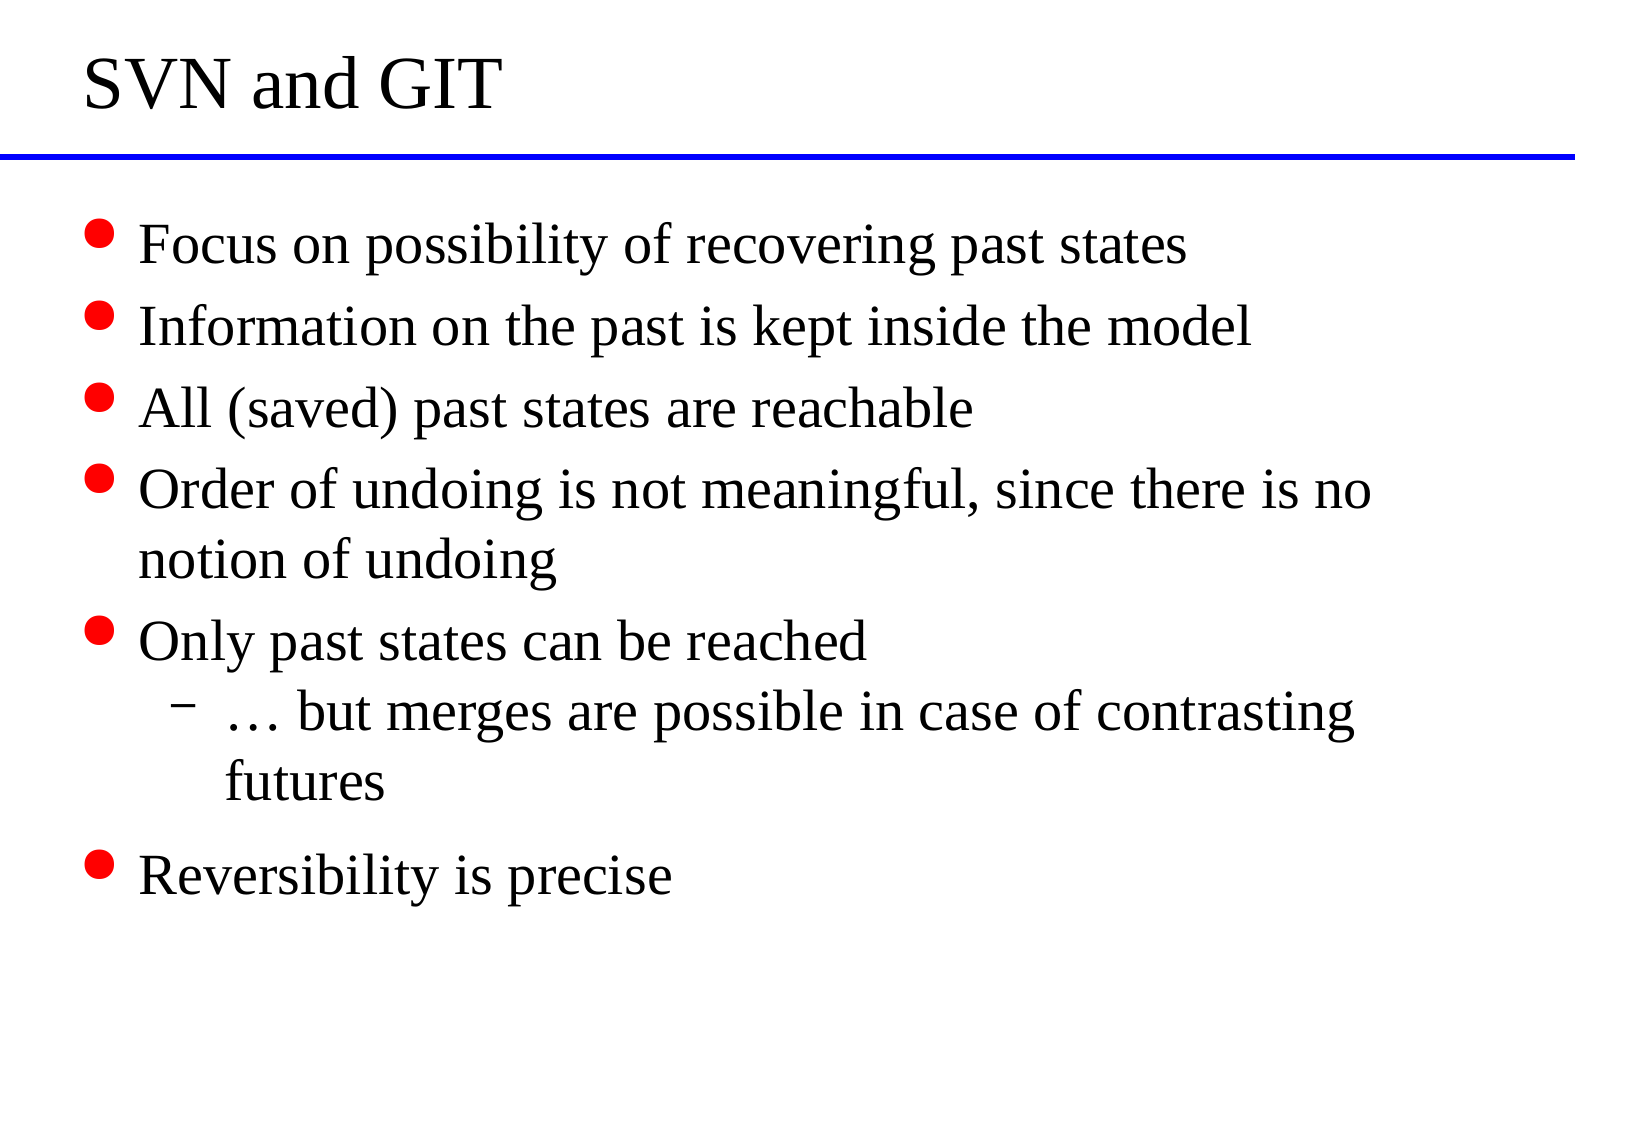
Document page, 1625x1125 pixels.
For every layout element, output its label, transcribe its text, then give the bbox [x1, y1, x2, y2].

title SVN and GIT [67, 27, 1544, 131]
list Focus on possibility of recovering past states Information on the past is kept inside the model All (saved) past states are reachable Order of undoing is not meaningful, since there is no notion of undoing Only past states can be reached … but merges are possible in case of contrasting futures Reversibility is precise [67, 198, 1478, 1061]
